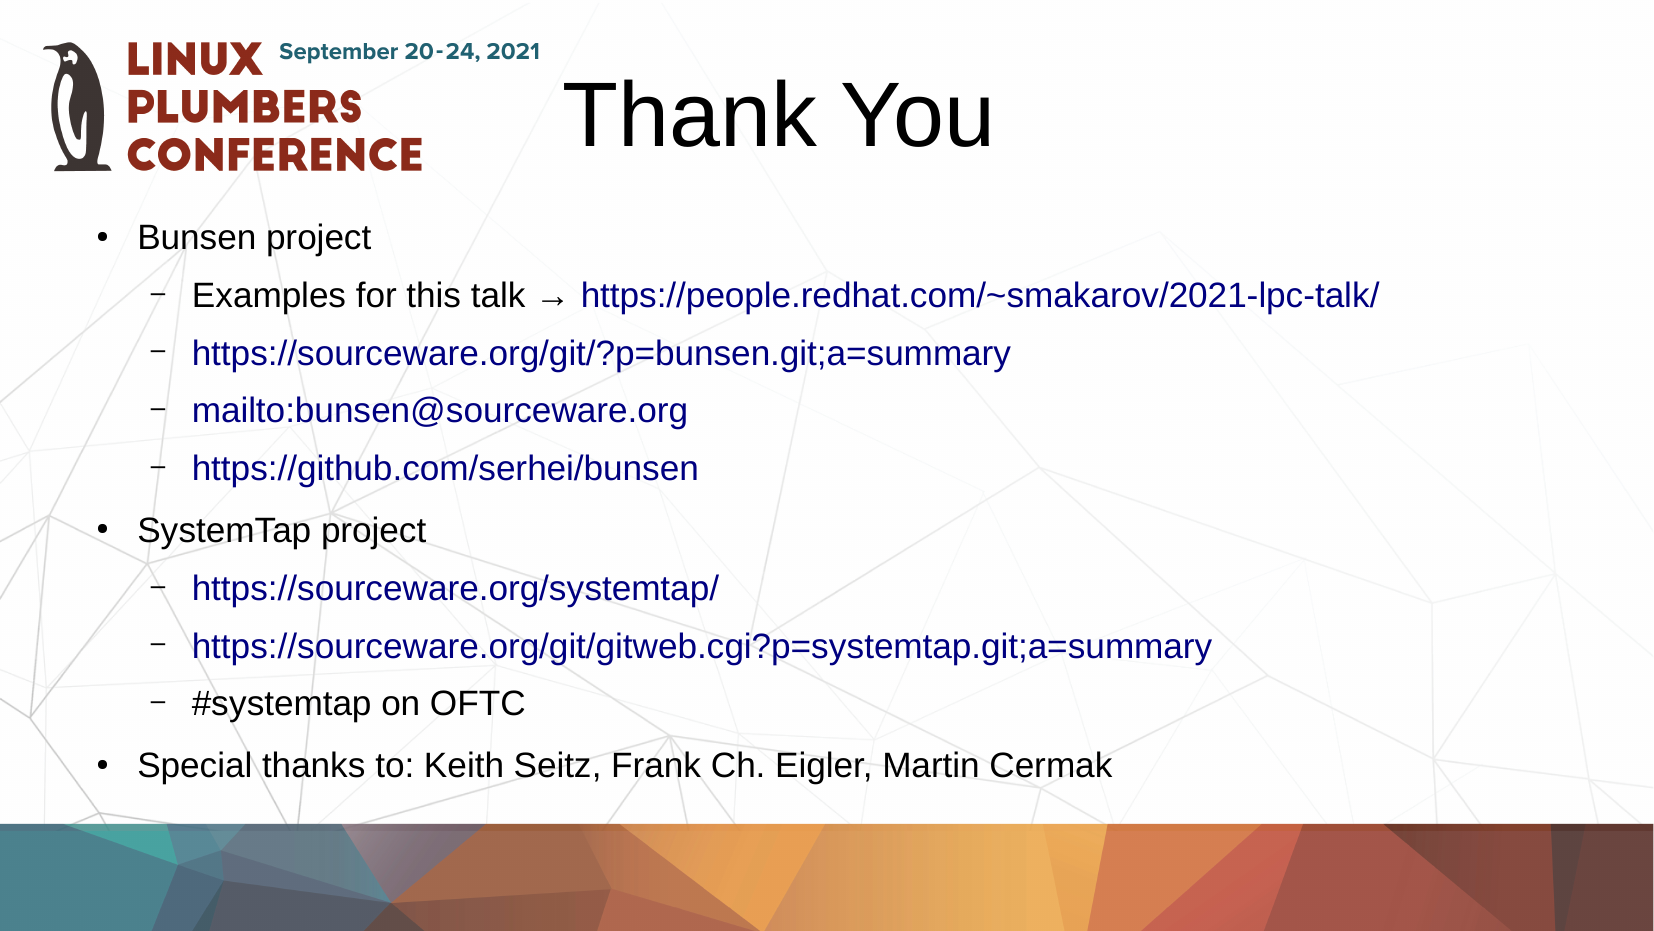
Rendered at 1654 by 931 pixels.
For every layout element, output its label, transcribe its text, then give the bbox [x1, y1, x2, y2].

list Bunsen project Examples for this talk → https://people.redhat.com/~smakarov/2021-lpc-talk/ https://sourceware.org/git/?p=bunsen.git;a=summary mailto:bunsen@sourceware.org https://github.com/serhei/bunsen SystemTap project https://sourceware.org/systemtap/ https://sourceware.org/git/gitweb.cgi?p=systemtap.git;a=summary #systemtap on OFTC Special thanks to: Keith Seitz, Frank Ch. Eigler, Martin Cermak [82, 217, 1571, 788]
picture [0, 0, 1654, 931]
title Thank You [562, 37, 1571, 193]
